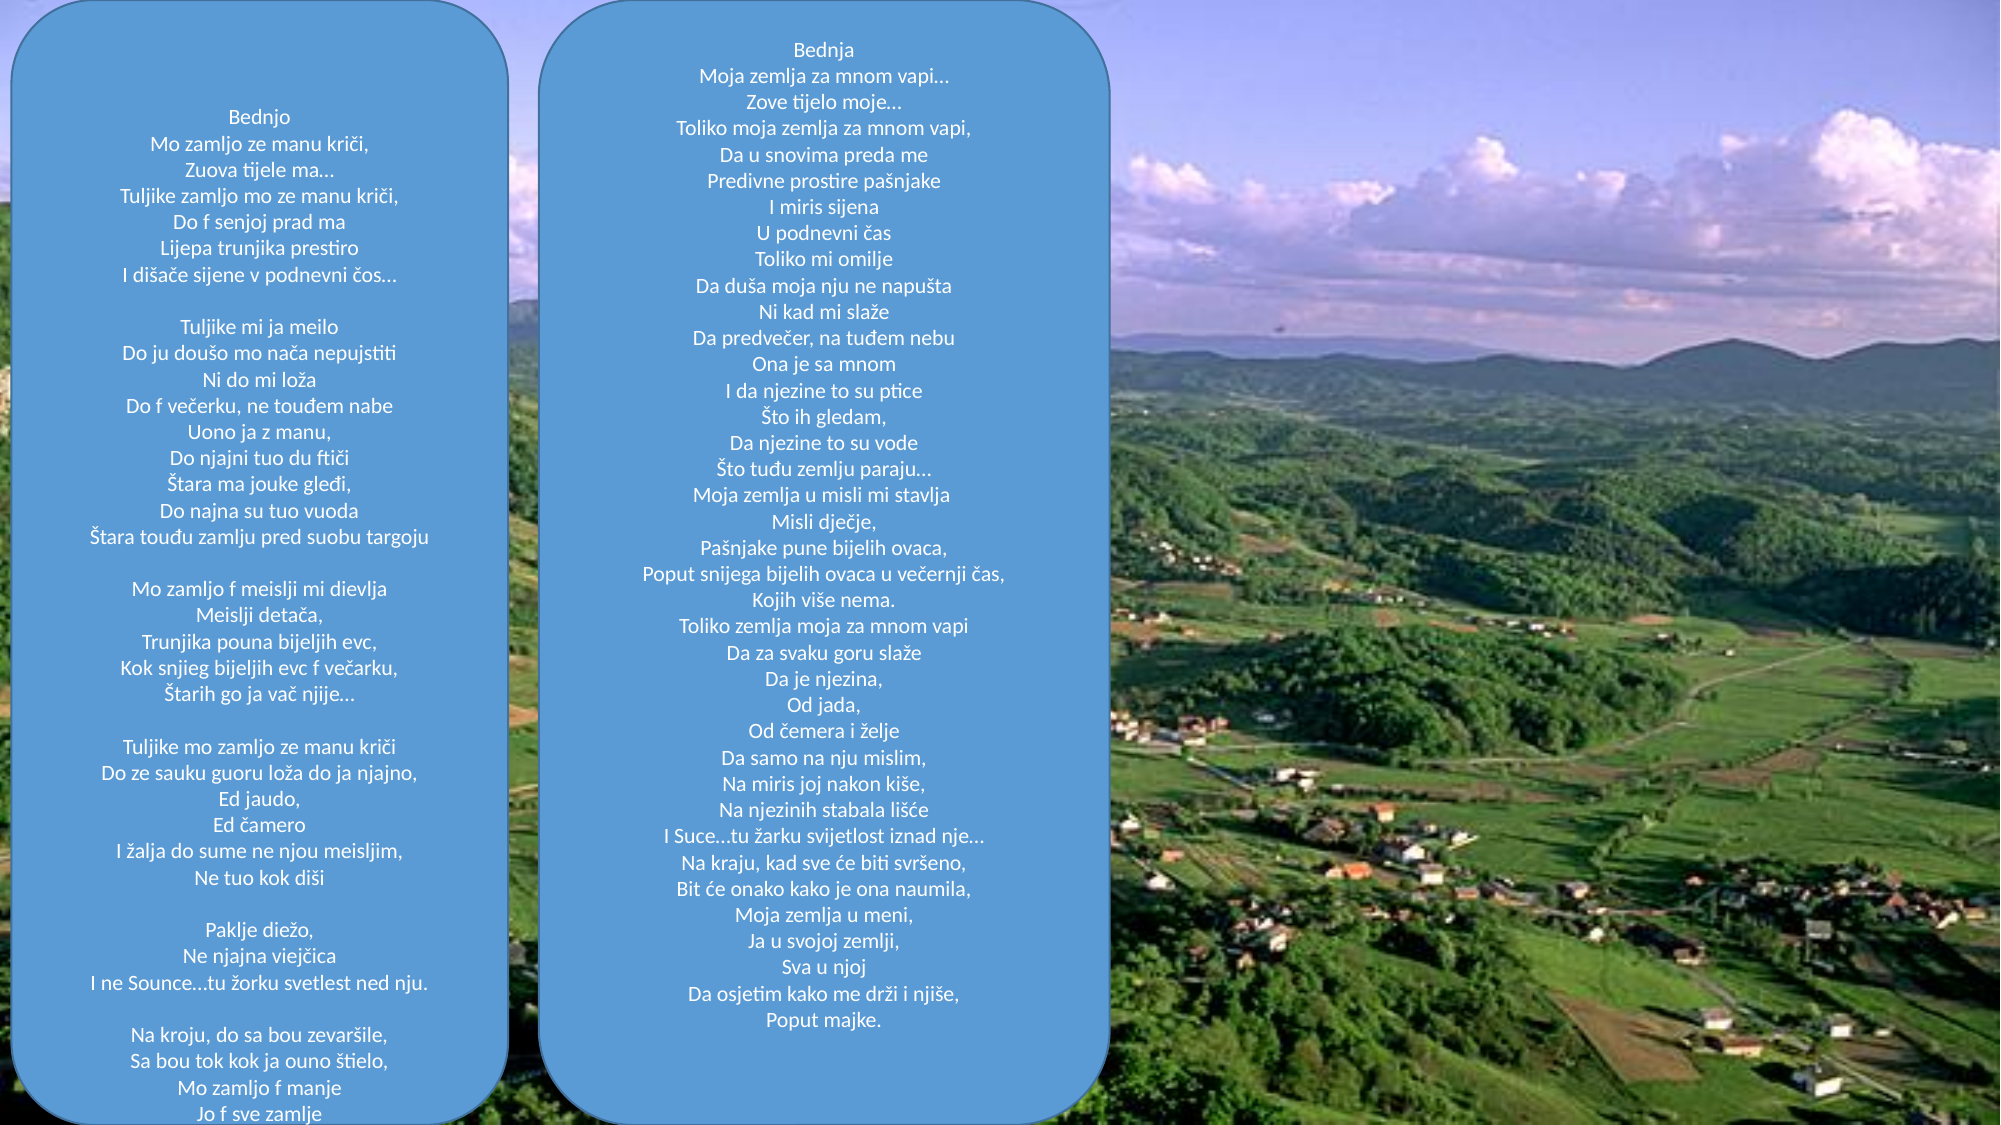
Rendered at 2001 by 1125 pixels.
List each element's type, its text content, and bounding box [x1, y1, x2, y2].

picture [438, 0, 620, 1125]
picture [0, 0, 81, 1125]
text_box Bednjo Mo zamljo ze manu kriči, Zuova tijele ma… Tuljike zamljo mo ze manu kriči, Do f senjoj prad ma Lijepa trunjika prestiro I dišače sijene v podnevni čos… Tuljike mi ja meilo Do ju doušo mo nača nepujstiti Ni do mi loža Do f večerku, ne touđem nabe Uono ja z manu, Do njajni tuo du ftiči Štara ma jouke gleđi, Do najna su tuo vuoda Štara touđu zamlju pred suobu targoju Mo zamljo f meislji mi dievlja Meislji detača, Trunjika pouna bijeljih evc, Kok snjieg bijeljih evc f večarku, Štarih go ja vač njije… Tuljike mo zamljo ze manu kriči Do ze sauku guoru loža do ja njajno, Ed jaudo, Ed čamero I žalja do sume ne njou meisljim, Ne tuo kok diši Paklje diežo, Ne njajna viejčica I ne Sounce…tu žorku svetlest ned nju. Na kroju, do sa bou zevaršile, Sa bou tok kok ja ouno štielo, Mo zamljo f manje Jo f sve zamlje So f nje Do čujtim kok ma derži i zbilja Kok mati. [11, 0, 509, 1125]
text_box Bednja Moja zemlja za mnom vapi… Zove tijelo moje… Toliko moja zemlja za mnom vapi, Da u snovima preda me Predivne prostire pašnjake I miris sijena U podnevni čas Toliko mi omilje Da duša moja nju ne napušta Ni kad mi slaže Da predvečer, na tuđem nebu Ona je sa mnom I da njezine to su ptice Što ih gledam, Da njezine to su vode Što tuđu zemlju paraju… Moja zemlja u misli mi stavlja Misli dječje, Pašnjake pune bijelih ovaca, Poput snijega bijelih ovaca u večernji čas, Kojih više nema. Toliko zemlja moja za mnom vapi Da za svaku goru slaže Da je njezina, Od jada, Od čemera i želje Da samo na nju mislim, Na miris joj nakon kiše, Na njezinih stabala lišće I Suce…tu žarku svijetlost iznad nje… Na kraju, kad sve će biti svršeno, Bit će onako kako je ona naumila, Moja zemlja u meni, Ja u svojoj zemlji, Sva u njoj Da osjetim kako me drži i njiše, Poput majke. [538, 0, 1110, 1125]
picture [1028, 0, 2000, 1125]
